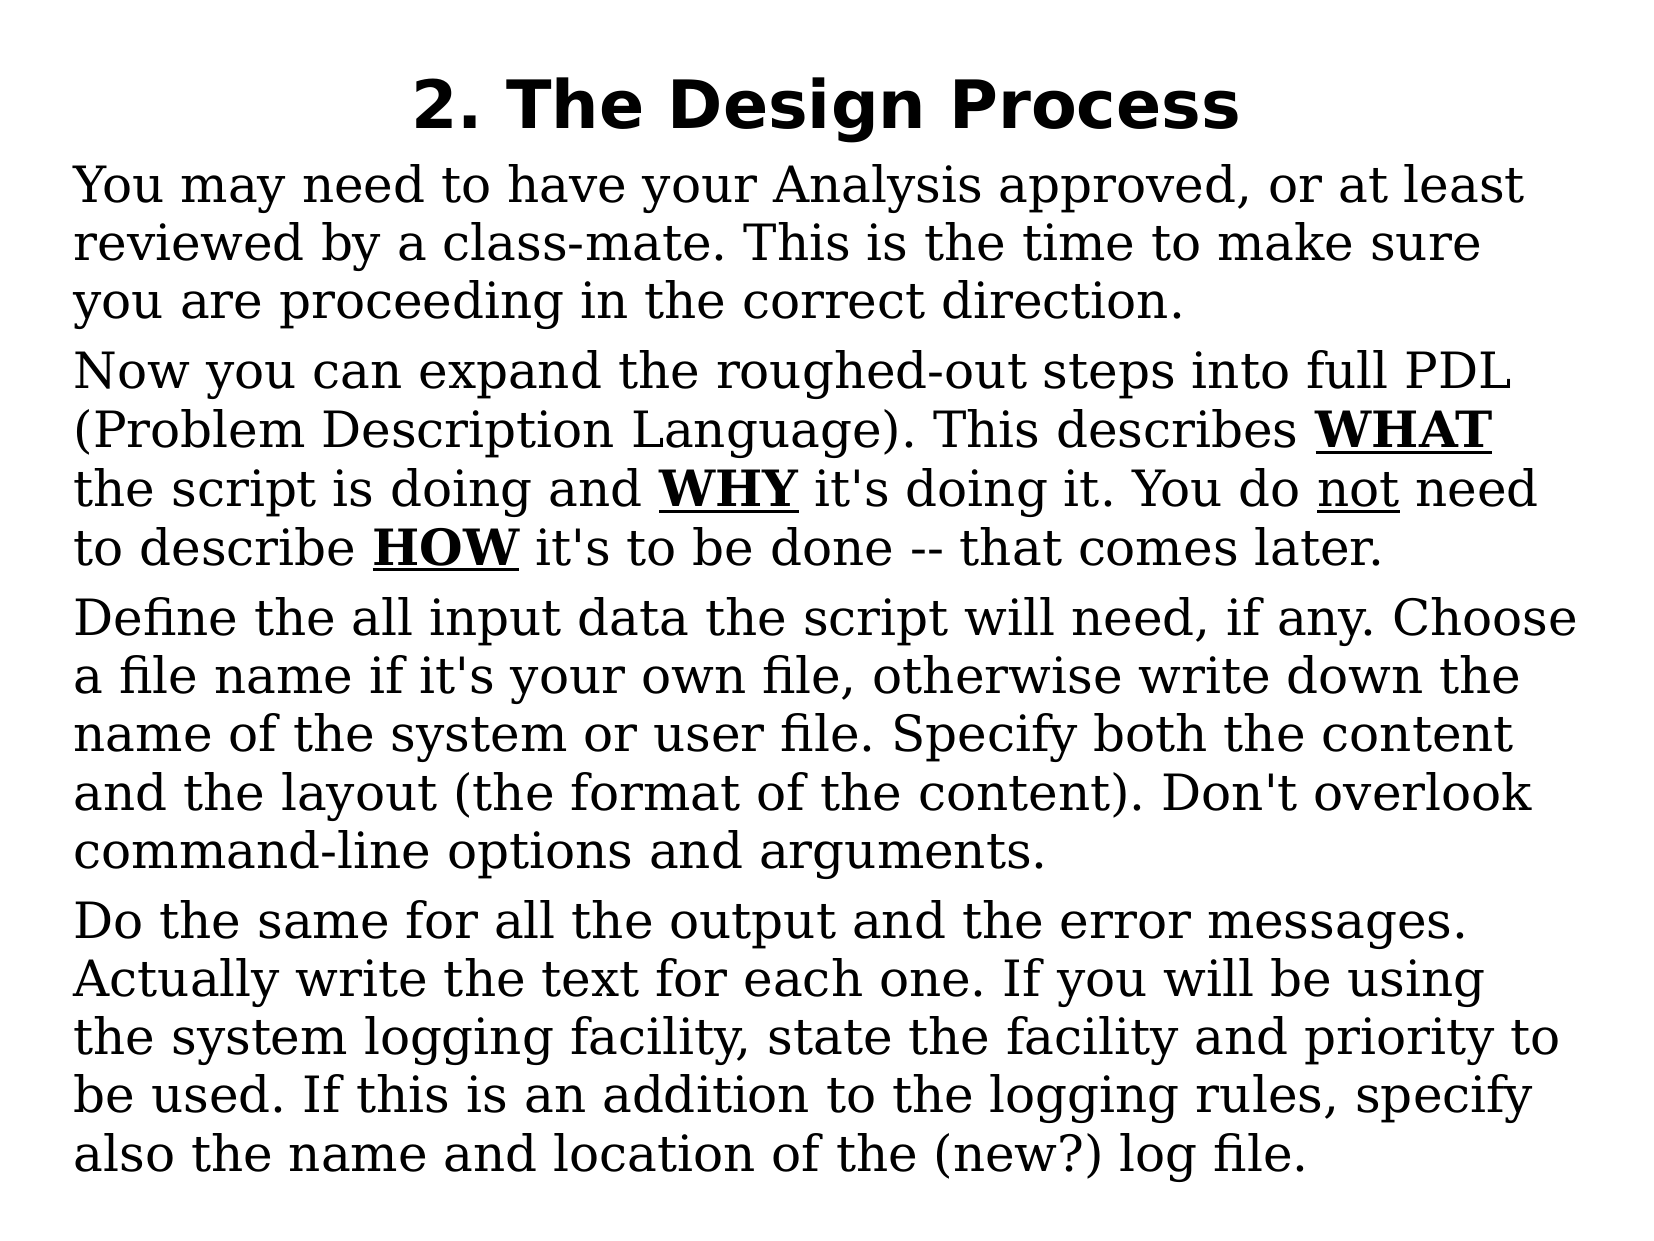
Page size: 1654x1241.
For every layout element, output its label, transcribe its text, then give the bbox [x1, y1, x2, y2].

text_box 2. The Design Process You may need to have your Analysis approved, or at least reviewed by a class-mate. This is the time to make sure you are proceeding in the correct direction. Now you can expand the roughed-out steps into full PDL (Problem Description Language). This describes WHAT the script is doing and WHY it's doing it. You do not need to describe HOW it's to be done -- that comes later. Define the all input data the script will need, if any. Choose a file name if it's your own file, otherwise write down the name of the system or user file. Specify both the content and the layout (the format of the content). Don't overlook command-line options and arguments. Do the same for all the output and the error messages. Actually write the text for each one. If you will be using the system logging facility, state the facility and priority to be used. If this is an addition to the logging rules, specify also the name and location of the (new?) log file. [59, 59, 1595, 1191]
